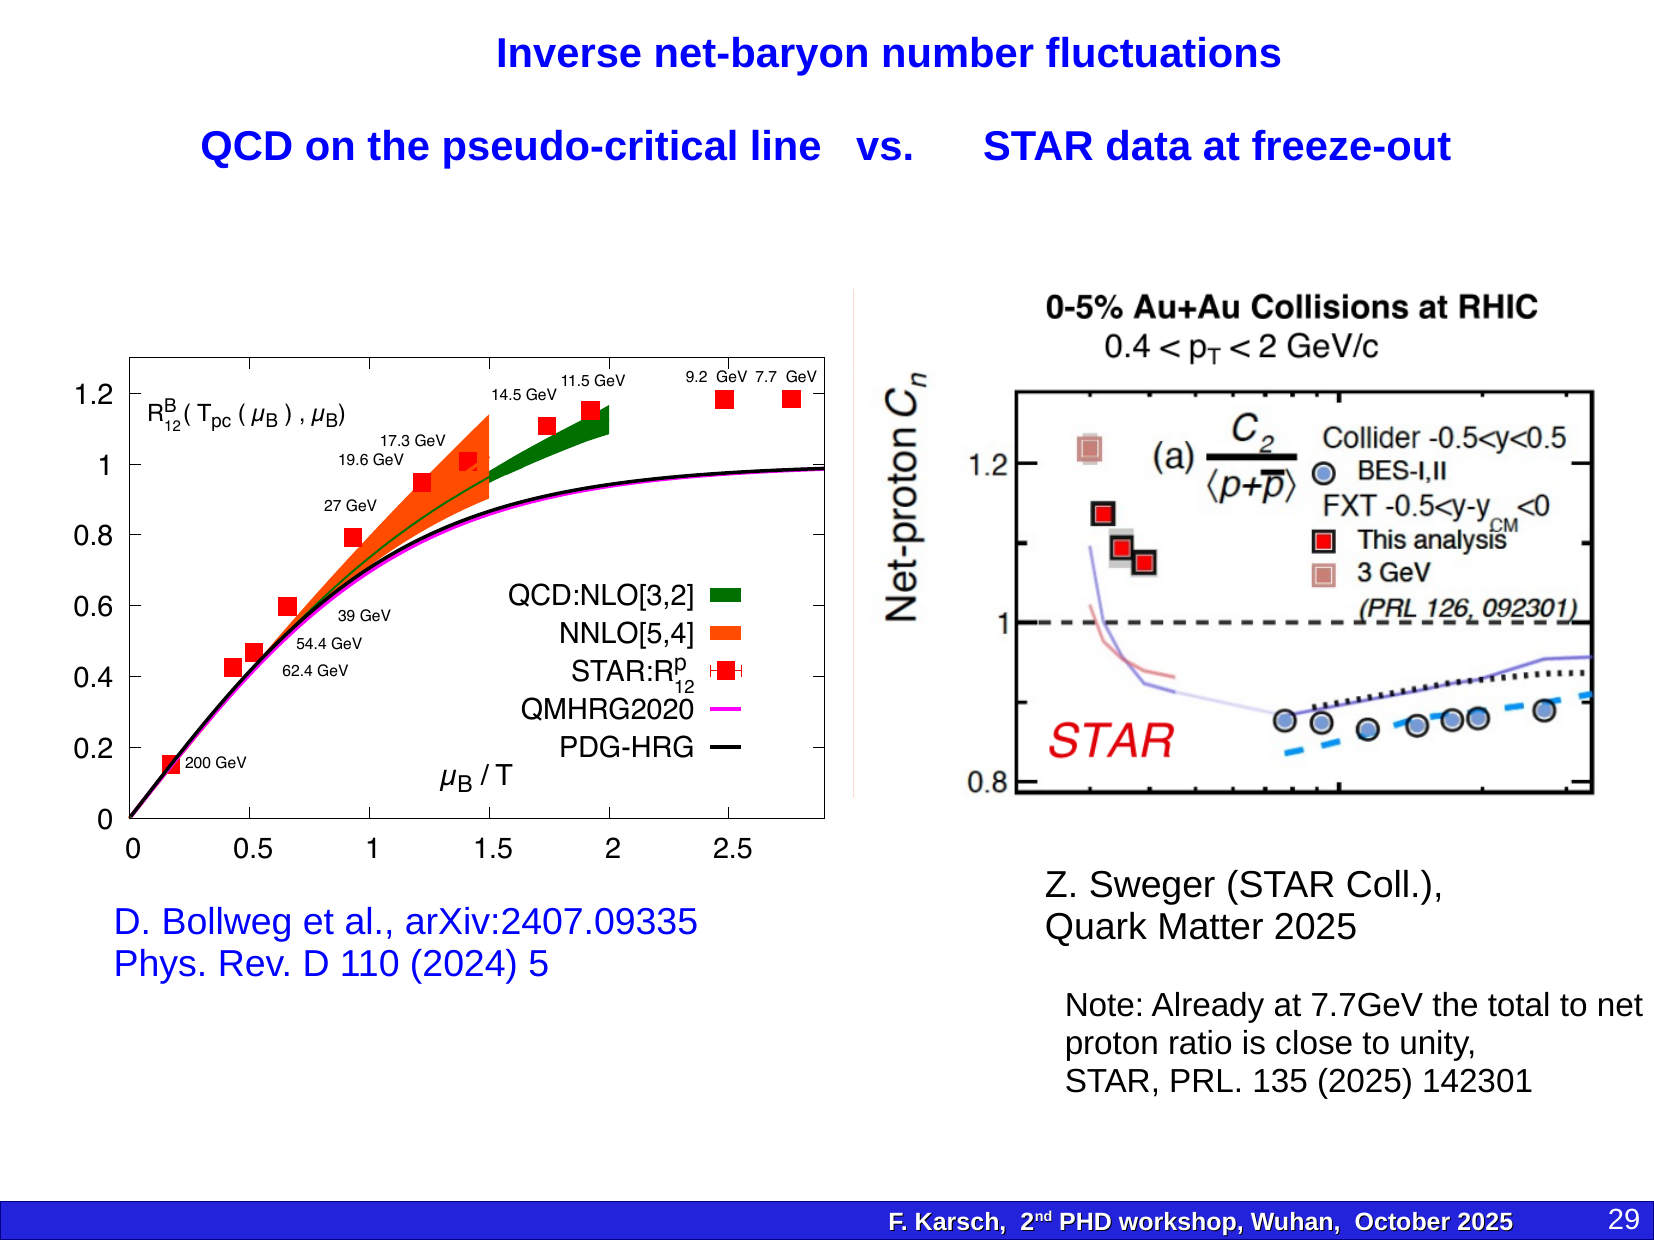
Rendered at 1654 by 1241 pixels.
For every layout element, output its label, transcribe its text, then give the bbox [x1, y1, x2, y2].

text_box Inverse net-baryon number fluctuations QCD on the pseudo-critical line vs. STAR data at freeze-out [185, 22, 1567, 177]
text_box Note: Already at 7.7GeV the total to net proton ratio is close to unity, STAR, PRL. 135 (2025) 142301 [1050, 978, 1654, 1156]
text_box D. Bollweg et al., arXiv:2407.09335 Phys. Rev. D 110 (2024) 5 [98, 892, 715, 992]
picture [49, 289, 1627, 867]
text_box Z. Sweger (STAR Coll.), Quark Matter 2025 [1030, 856, 1563, 956]
